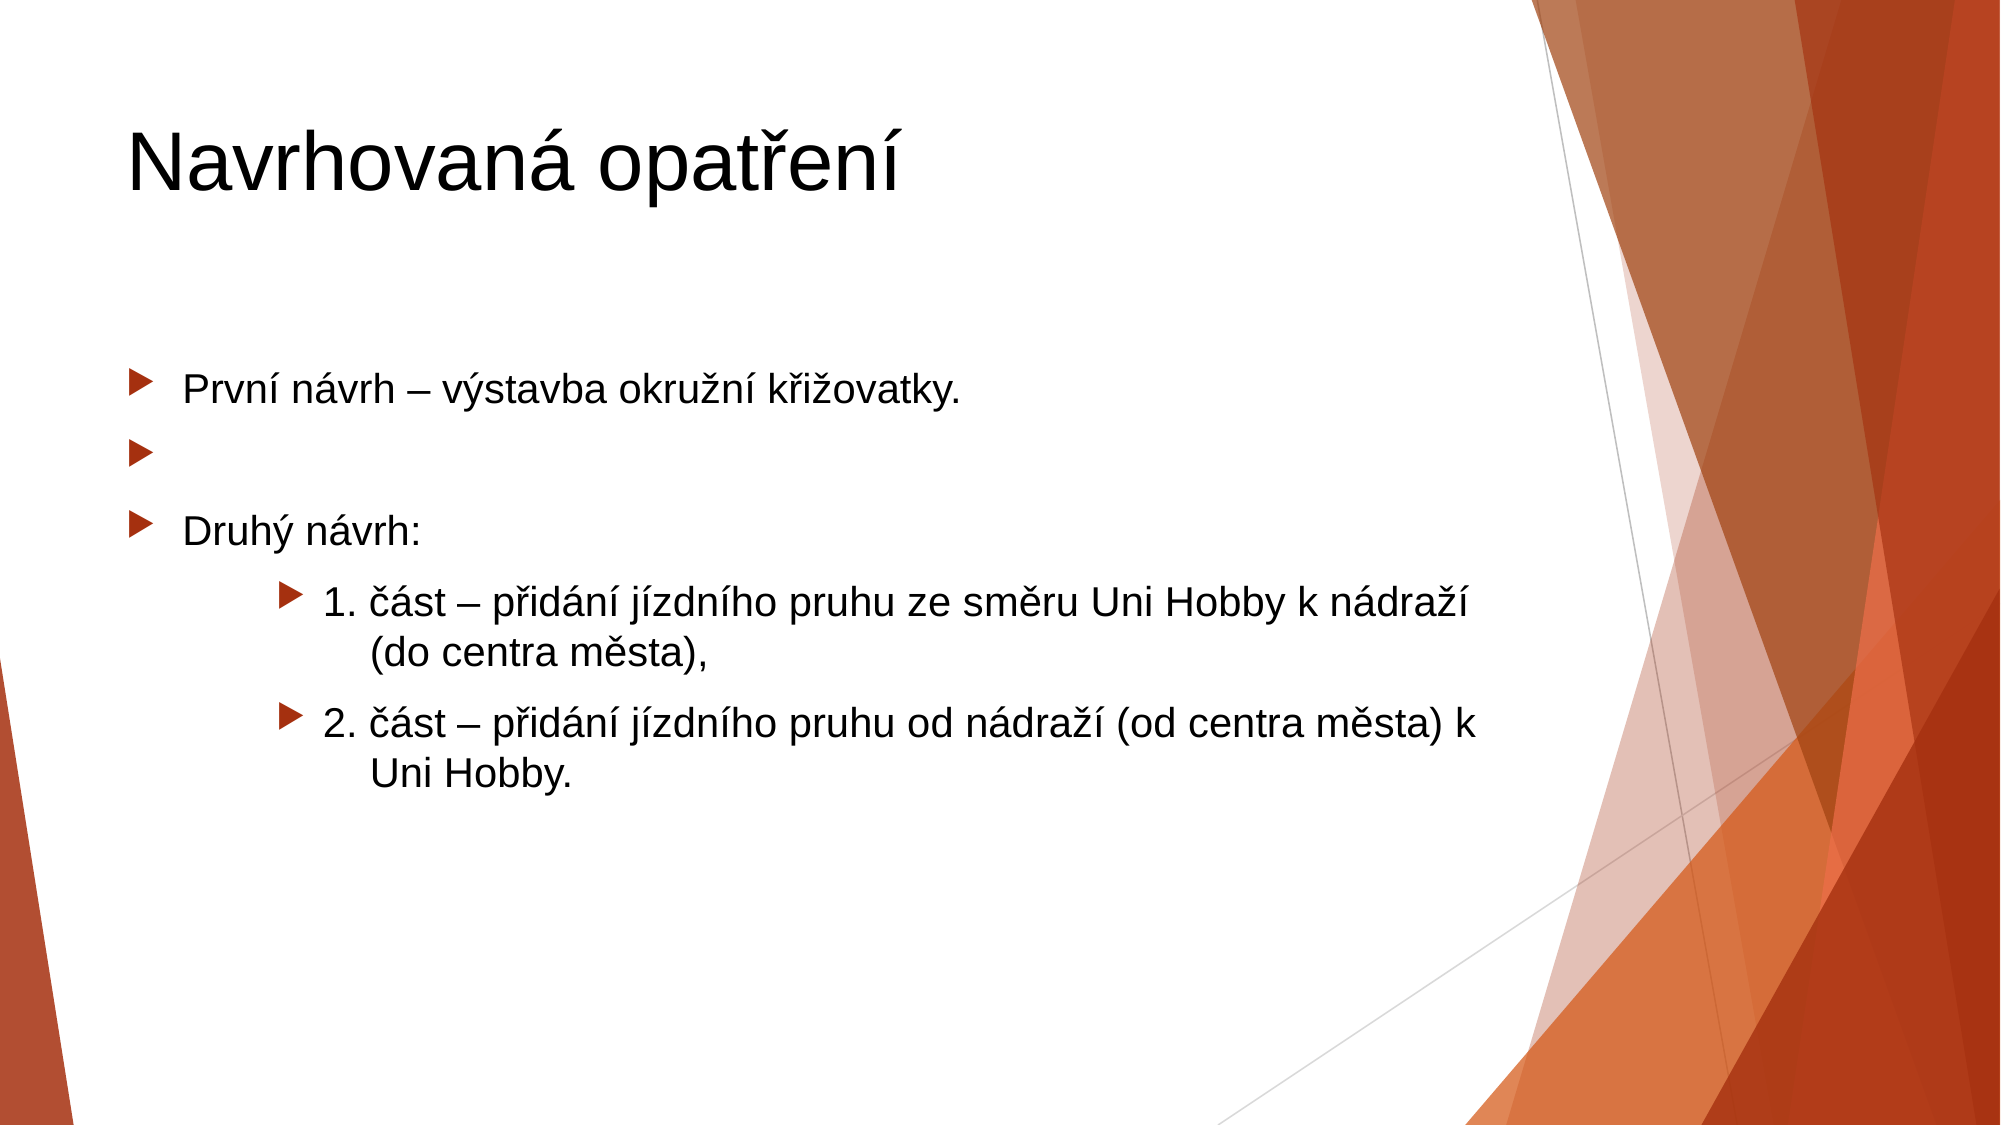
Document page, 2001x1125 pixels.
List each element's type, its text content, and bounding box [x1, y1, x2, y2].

title Navrhovaná opatření [111, 99, 1522, 317]
list První návrh – výstavba okružní křižovatky. Druhý návrh: 1. část – přidání jízdního pruhu ze směru Uni Hobby k nádraží (do centra města), 2. část – přidání jízdního pruhu od nádraží (od centra města) k Uni Hobby. [111, 354, 1522, 992]
